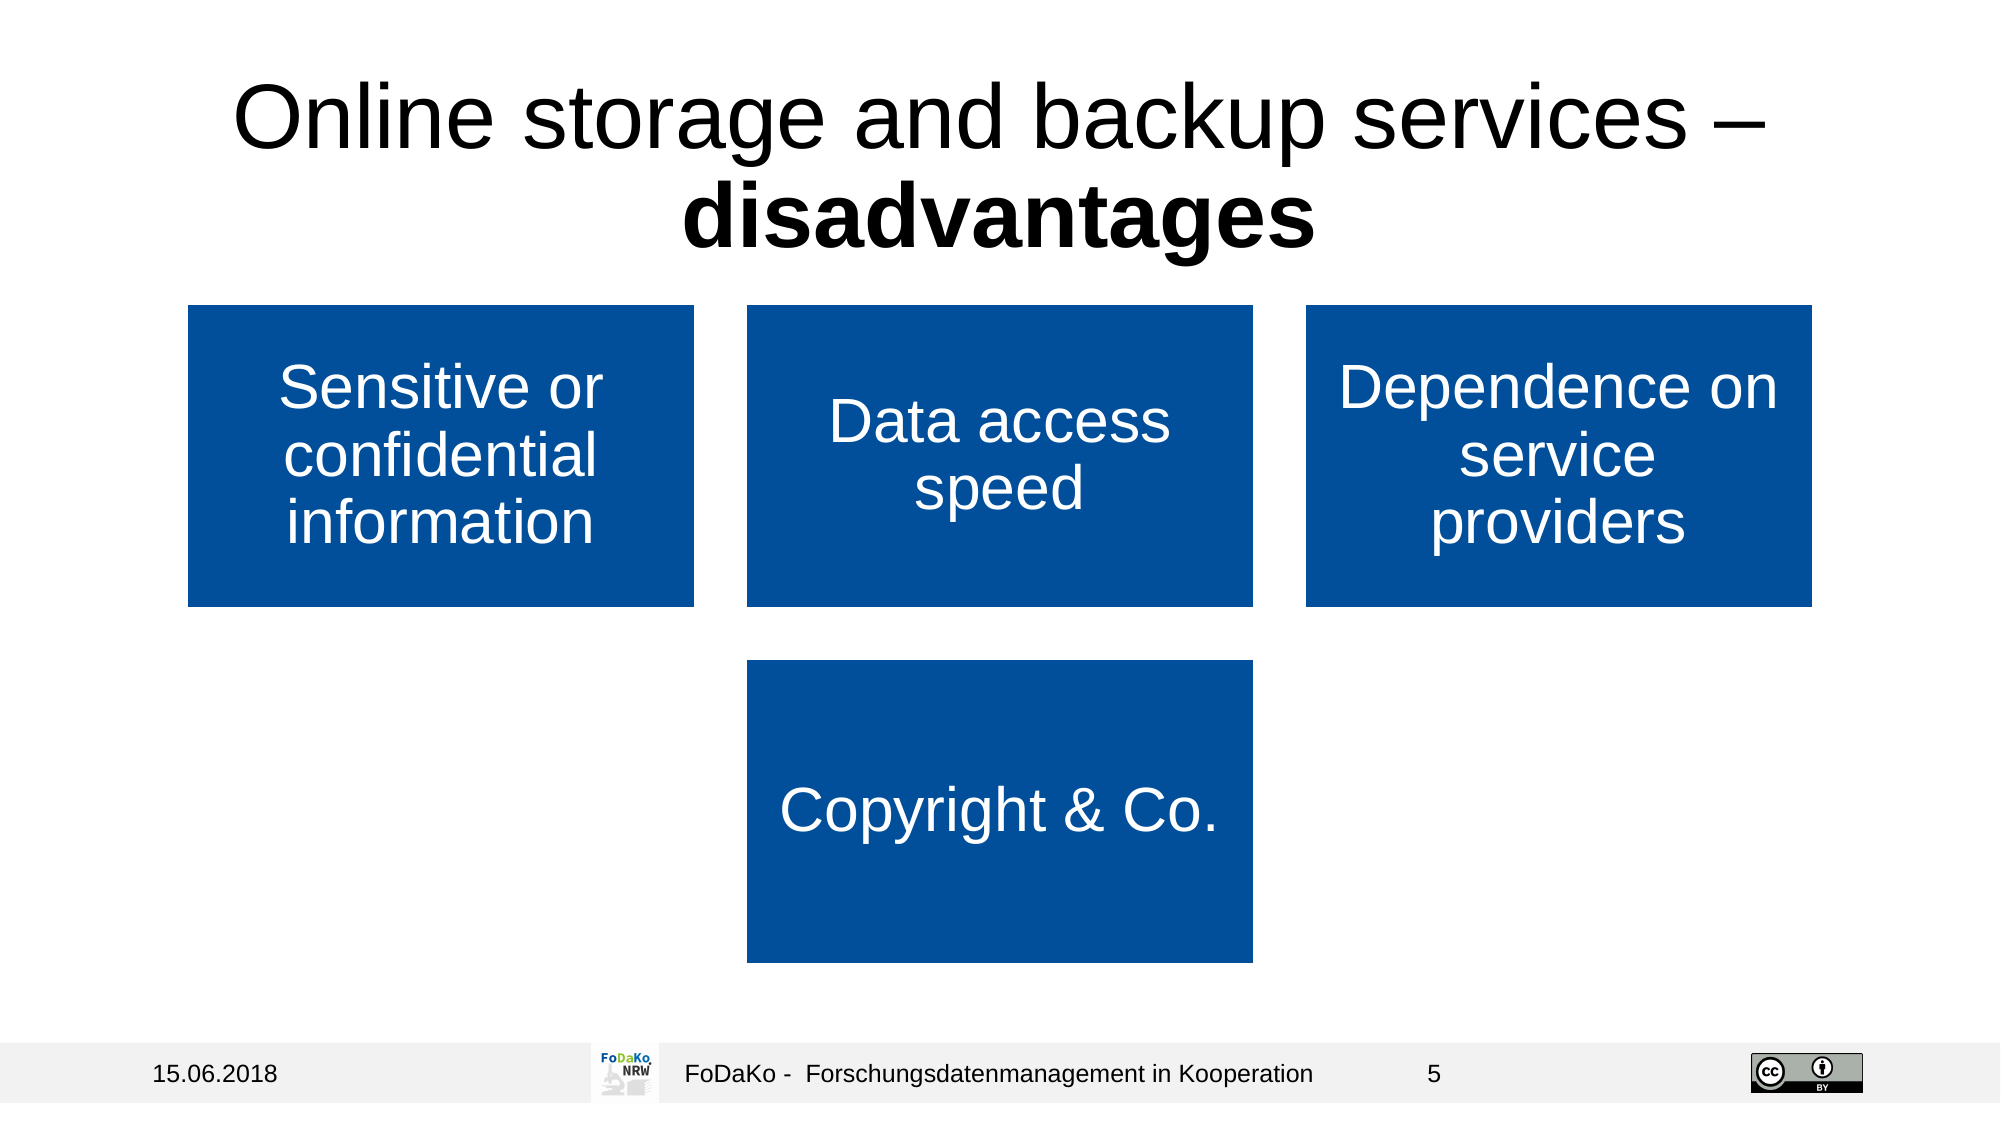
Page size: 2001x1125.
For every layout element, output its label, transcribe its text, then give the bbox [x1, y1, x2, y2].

text_box Copyright & Co. [746, 659, 1254, 964]
text_box Sensitive or confidential information [187, 304, 695, 608]
text_box 5 [1412, 1042, 1713, 1103]
title Online storage and backup services – disadvantages [137, 59, 1863, 278]
text_box 15.06.2018 [137, 1042, 588, 1103]
text_box Data access speed [746, 304, 1254, 608]
text_box FoDaKo - Forschungsdatenmanagement in Kooperation [662, 1042, 1338, 1103]
text_box Dependence on service providers [1305, 304, 1813, 608]
